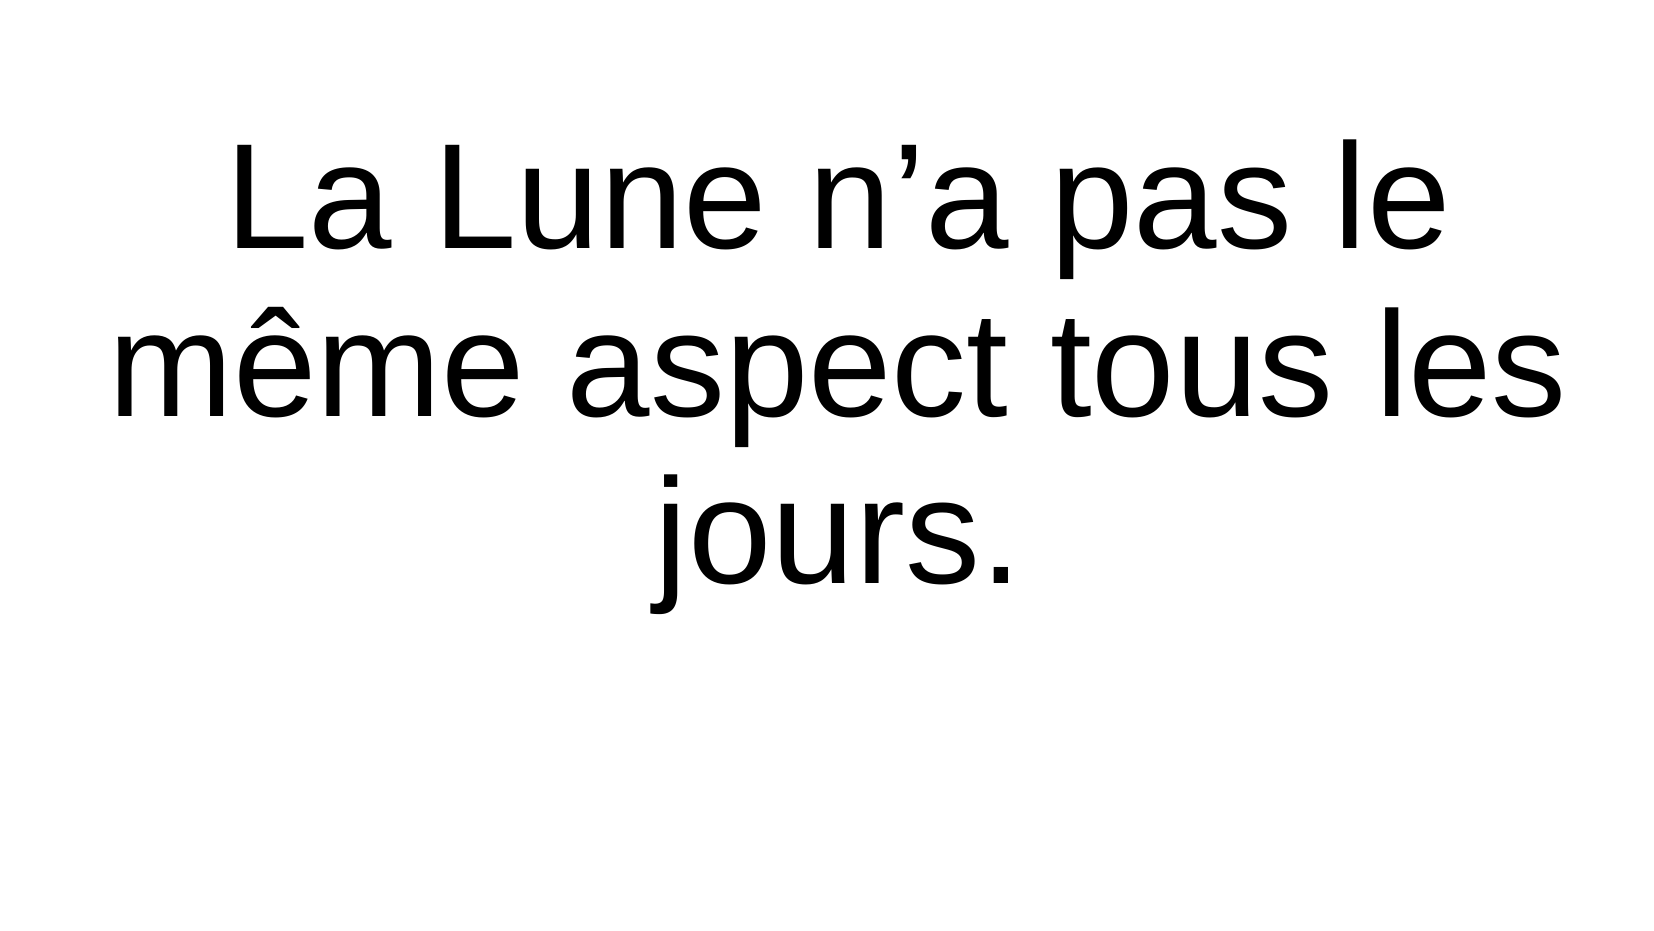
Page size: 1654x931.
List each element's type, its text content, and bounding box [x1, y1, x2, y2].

subtitle La Lune n’a pas le même aspect tous les jours. [94, 94, 1583, 634]
